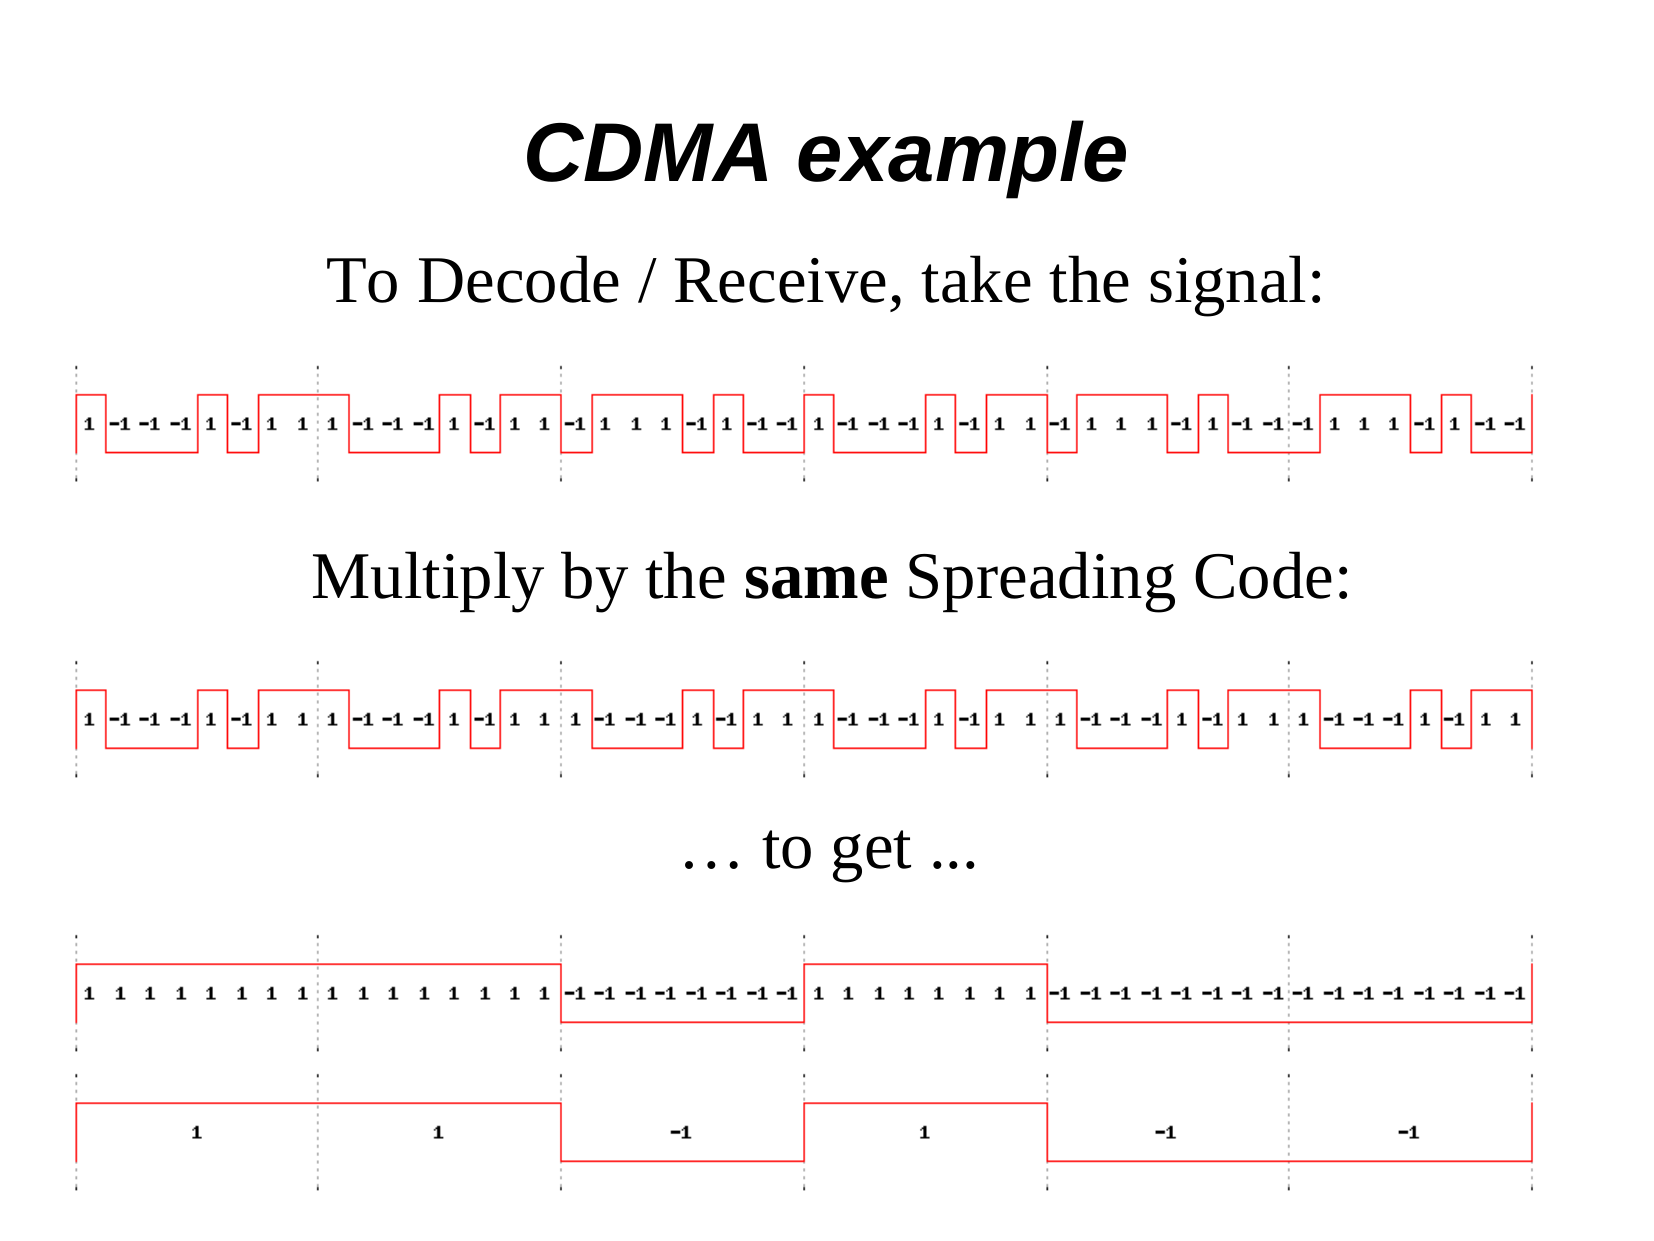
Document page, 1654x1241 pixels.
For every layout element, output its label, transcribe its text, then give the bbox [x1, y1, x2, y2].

picture [29, 915, 1625, 1211]
text_box Multiply by the same Spreading Code: [88, 531, 1577, 621]
title CDMA example [82, 49, 1571, 236]
text_box To Decode / Receive, take the signal: [82, 236, 1572, 325]
text_box … to get ... [85, 801, 1574, 890]
picture [29, 641, 1625, 798]
picture [29, 346, 1625, 502]
